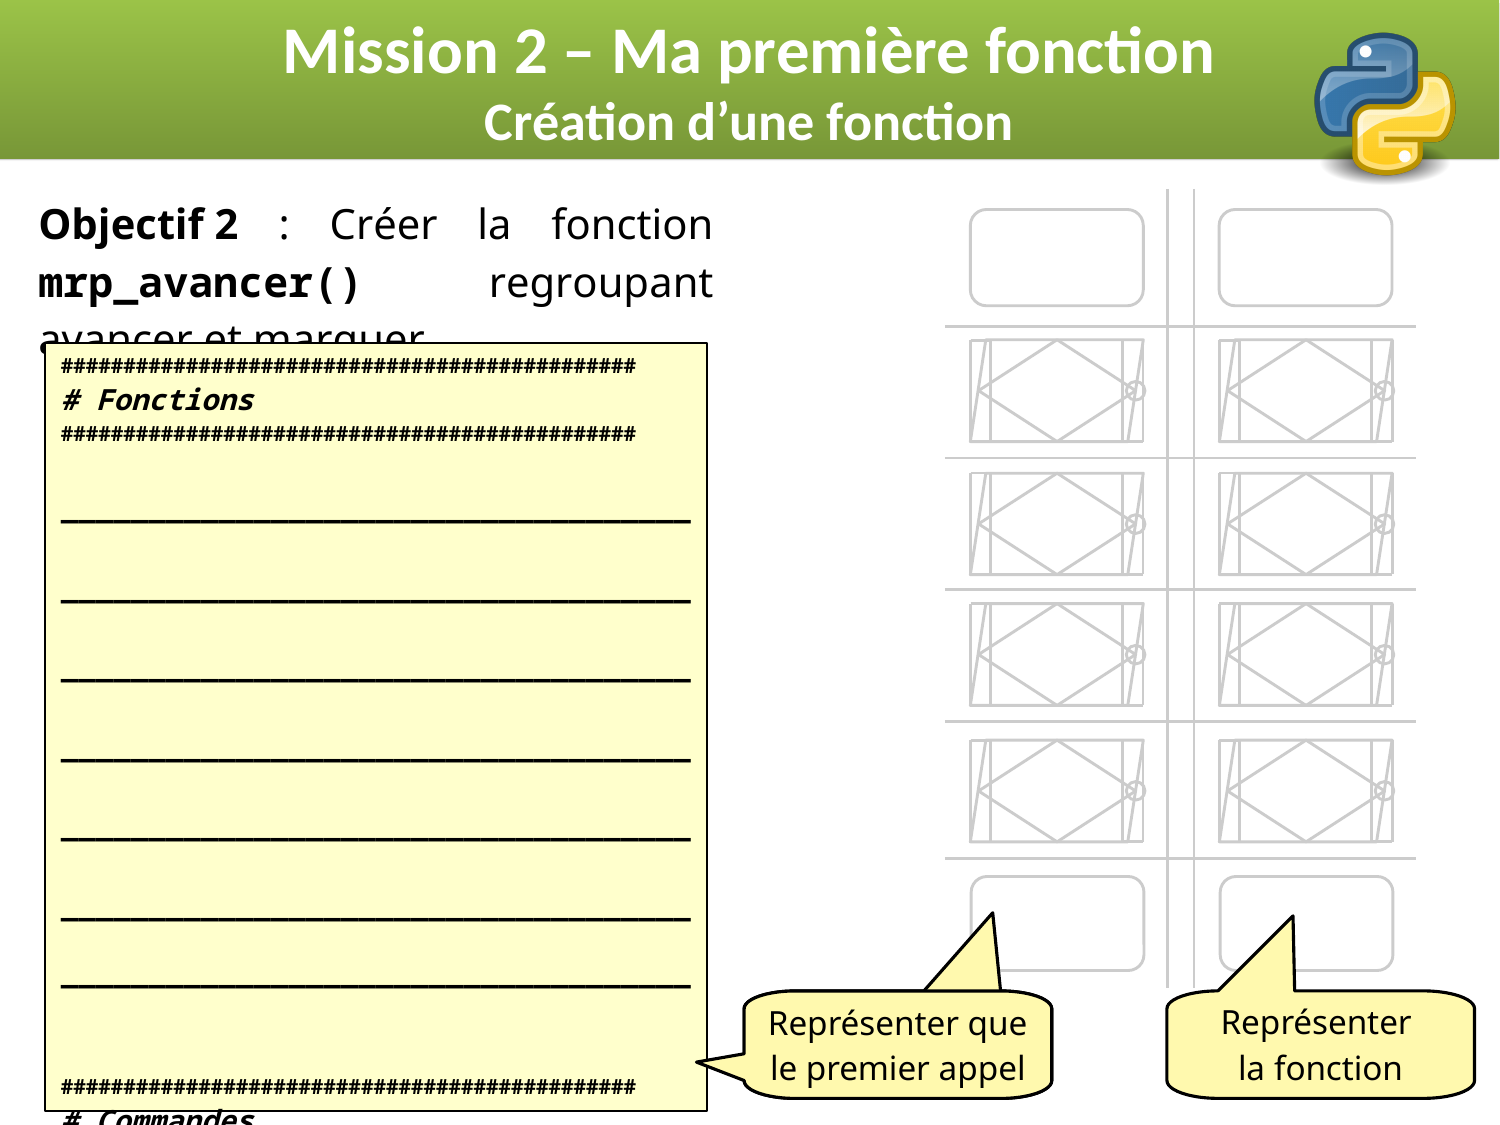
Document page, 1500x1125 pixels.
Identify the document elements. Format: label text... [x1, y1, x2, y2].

text_box Représenter la fonction [1166, 915, 1475, 1099]
text_box Représenter que le premier appel [696, 990, 1052, 1099]
text_box ############################################## # Fonctions ############################################## ____________________________________ ____________________________________ ____________________________________ ____________________________________ ____________________________________ ____________________________________ ____________________________________ ############################################## # Commandes ############################################## ____________________________________ ____________________________________ [45, 342, 707, 1112]
text_box [1375, 651, 1381, 658]
text_box [1136, 782, 1142, 800]
text_box [1385, 782, 1391, 800]
picture [1305, 29, 1465, 189]
text_box Représenter que le premier appel [924, 912, 1001, 990]
text_box [1136, 646, 1142, 664]
text_box [1136, 515, 1142, 534]
text_box [1136, 382, 1142, 401]
text_box [1385, 515, 1391, 534]
text_box [1385, 646, 1391, 664]
text_box [1385, 382, 1391, 400]
text_box Mission 2 – Ma première fonction Création d’une fonction [0, 0, 1500, 159]
text_box Objectif 2 : Créer la fonction mrp_avancer() regroupant avancer et marquer. [23, 183, 729, 331]
